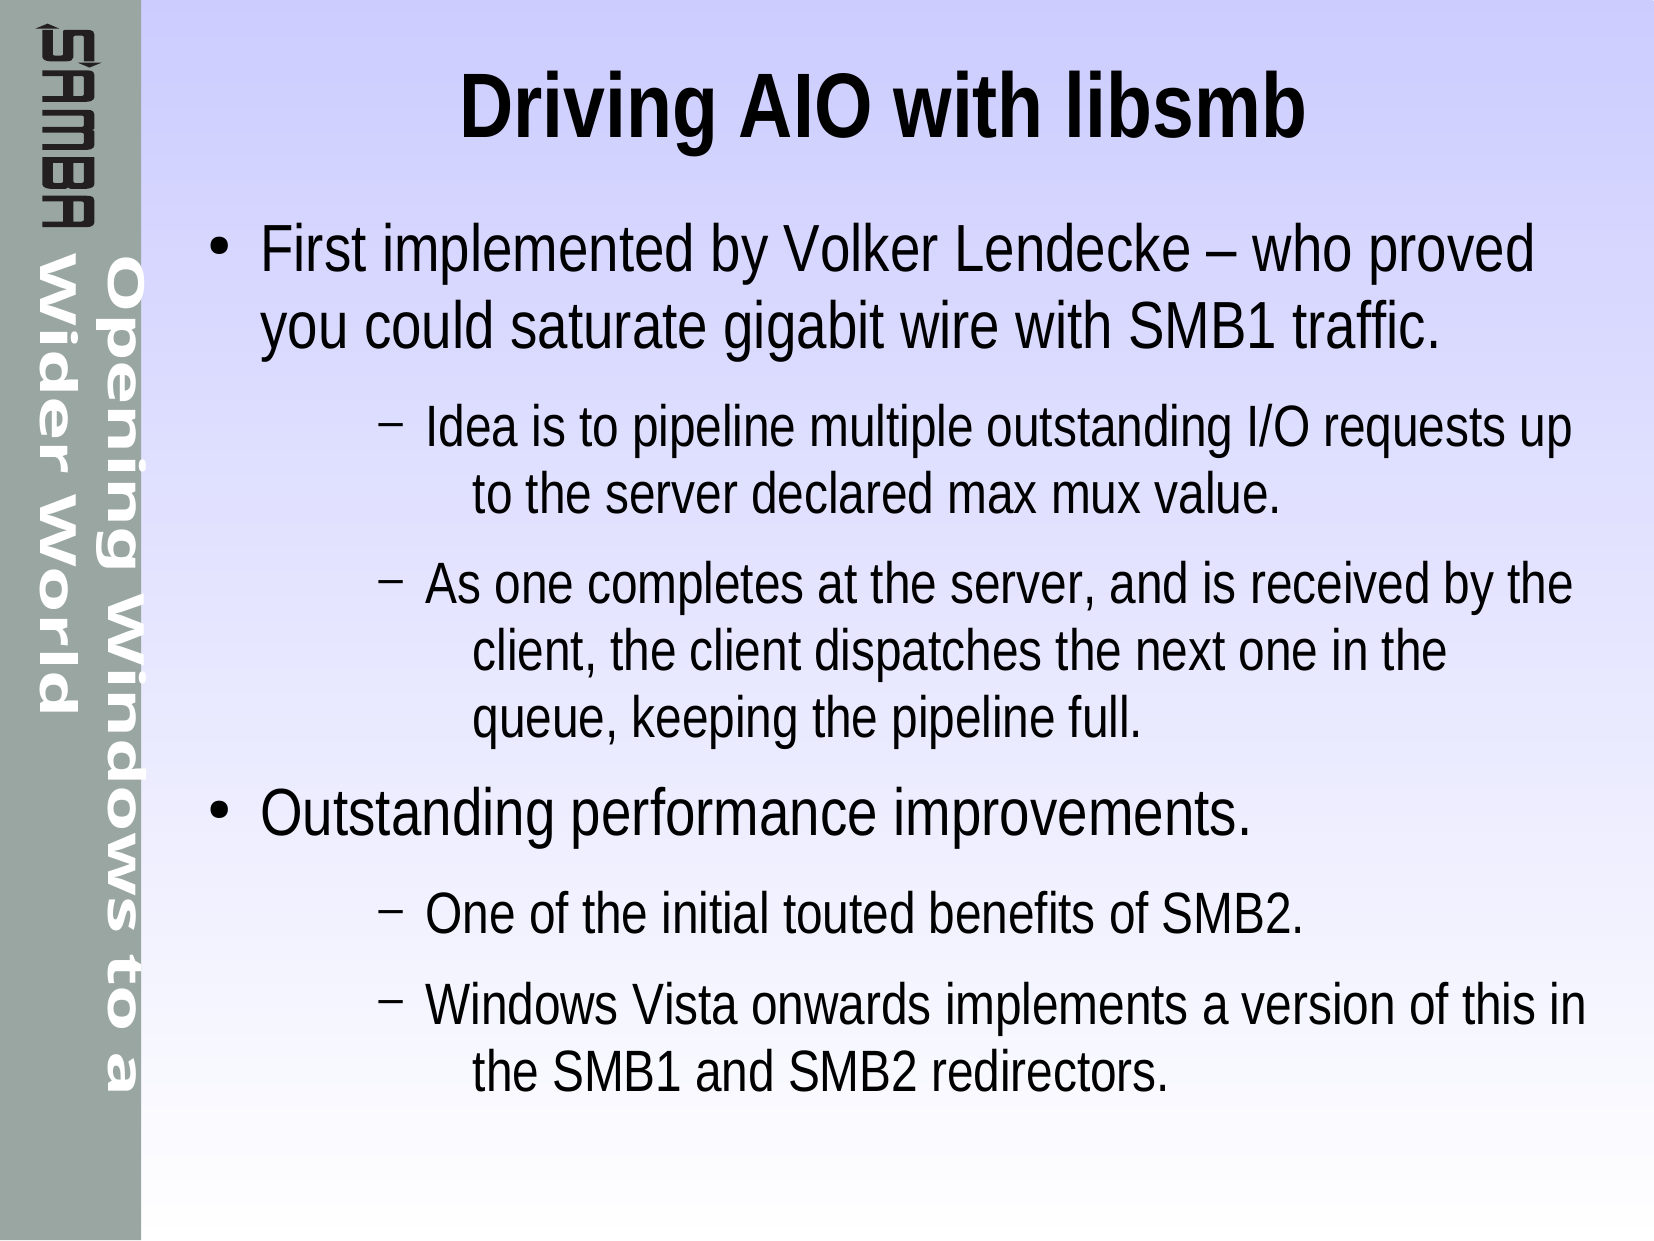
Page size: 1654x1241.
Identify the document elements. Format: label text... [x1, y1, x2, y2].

title Driving AIO with libsmb [177, 1, 1590, 209]
list First implemented by Volker Lendecke – who proved you could saturate gigabit wire with SMB1 traffic. Idea is to pipeline multiple outstanding I/O requests up to the server declared max mux value. As one completes at the server, and is received by the client, the client dispatches the next one in the queue, keeping the pipeline full. Outstanding performance improvements. One of the initial touted benefits of SMB2. Windows Vista onwards implements a version of this in the SMB1 and SMB2 redirectors. [189, 209, 1602, 1118]
